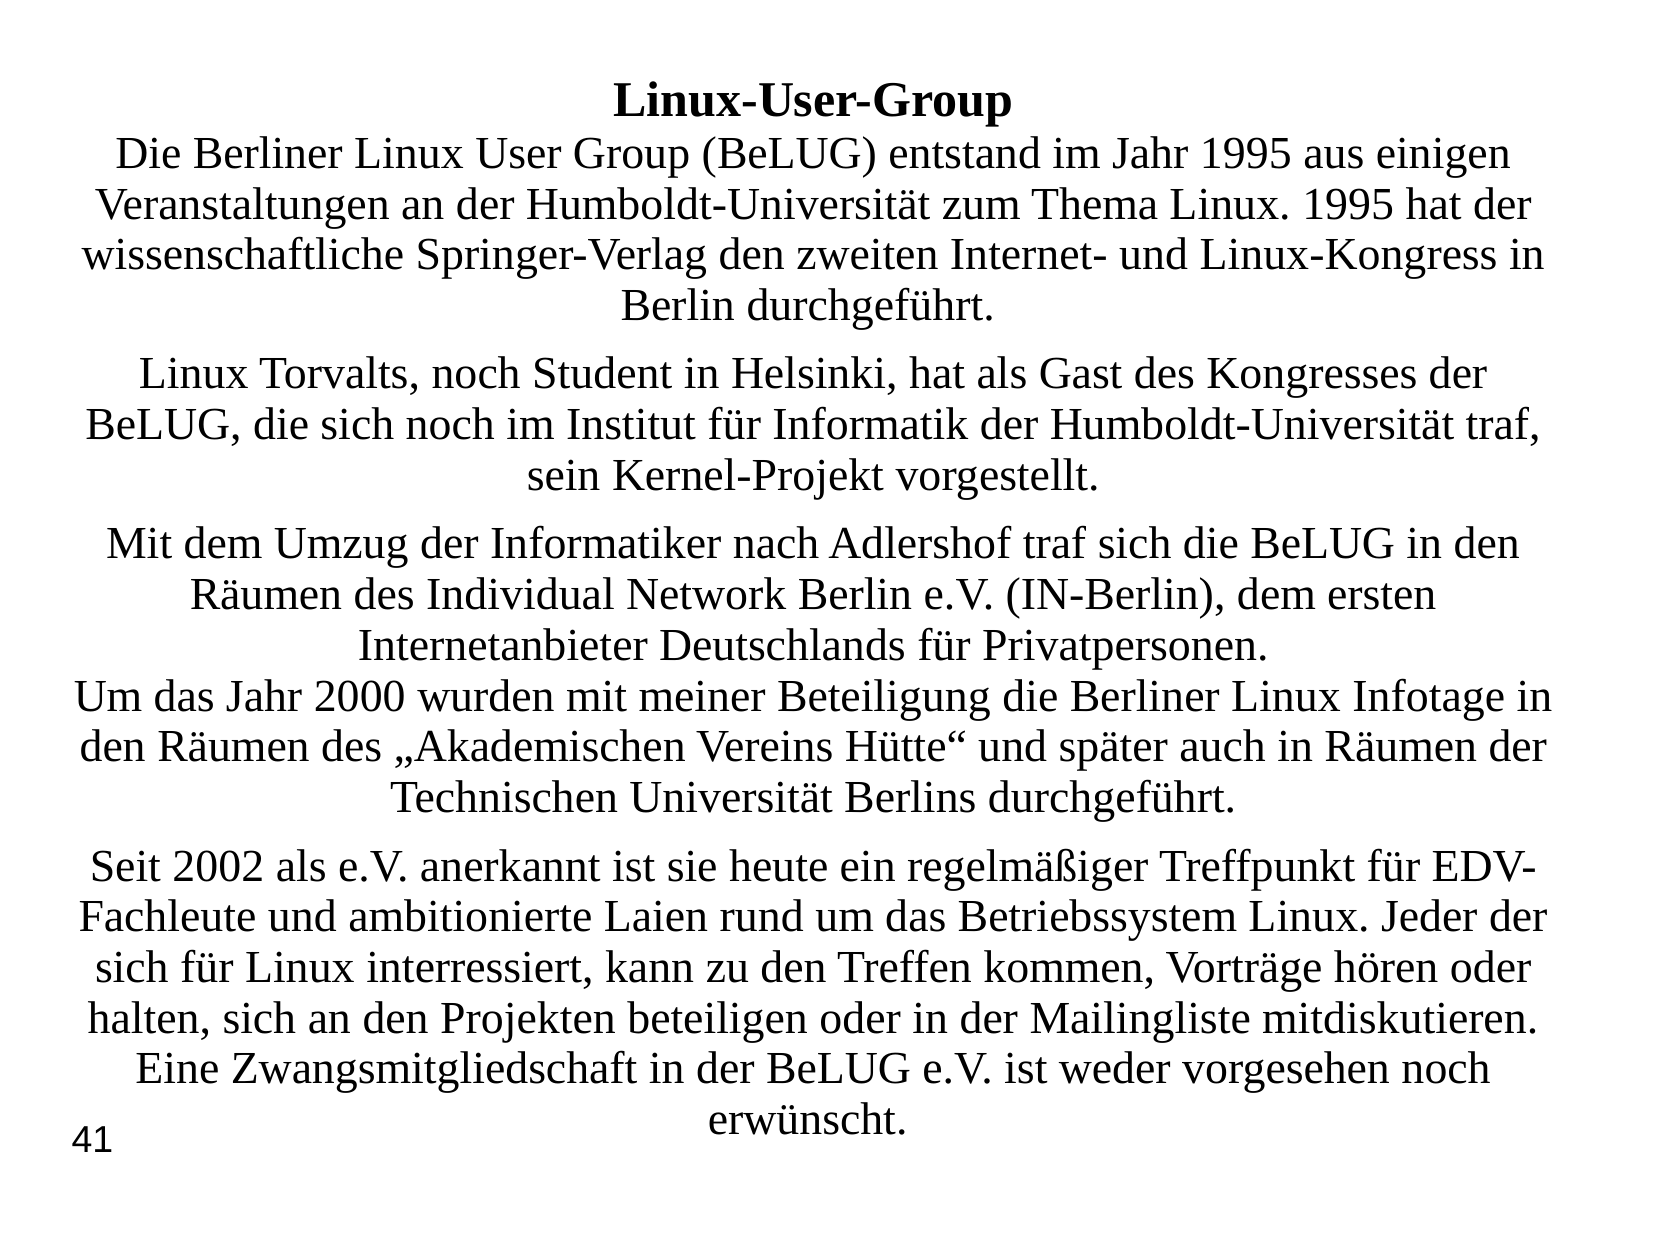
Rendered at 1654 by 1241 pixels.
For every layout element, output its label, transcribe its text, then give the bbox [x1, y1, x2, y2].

text_box Linux-User-Group Die Berliner Linux User Group (BeLUG) entstand im Jahr 1995 aus einigen Veranstaltungen an der Humboldt-Universität zum Thema Linux. 1995 hat der wissenschaftliche Springer-Verlag den zweiten Internet- und Linux-Kongress in Berlin durchgeführt. Linux Torvalts, noch Student in Helsinki, hat als Gast des Kongresses der BeLUG, die sich noch im Institut für Informatik der Humboldt-Universität traf, sein Kernel-Projekt vorgestellt. Mit dem Umzug der Informatiker nach Adlershof traf sich die BeLUG in den Räumen des Individual Network Berlin e.V. (IN-Berlin), dem ersten Internetanbieter Deutschlands für Privatpersonen. Um das Jahr 2000 wurden mit meiner Beteiligung die Berliner Linux Infotage in den Räumen des „Akademischen Vereins Hütte“ und später auch in Räumen der Technischen Universität Berlins durchgeführt. Seit 2002 als e.V. anerkannt ist sie heute ein regelmäßiger Treffpunkt für EDV-Fachleute und ambitionierte Laien rund um das Betriebssystem Linux. Jeder der sich für Linux interressiert, kann zu den Treffen kommen, Vorträge hören oder halten, sich an den Projekten beteiligen oder in der Mailingliste mitdiskutieren. Eine Zwangsmitgliedschaft in der BeLUG e.V. ist weder vorgesehen noch erwünscht. [59, 64, 1595, 1153]
text_box <Nummer> [56, 1111, 274, 1182]
